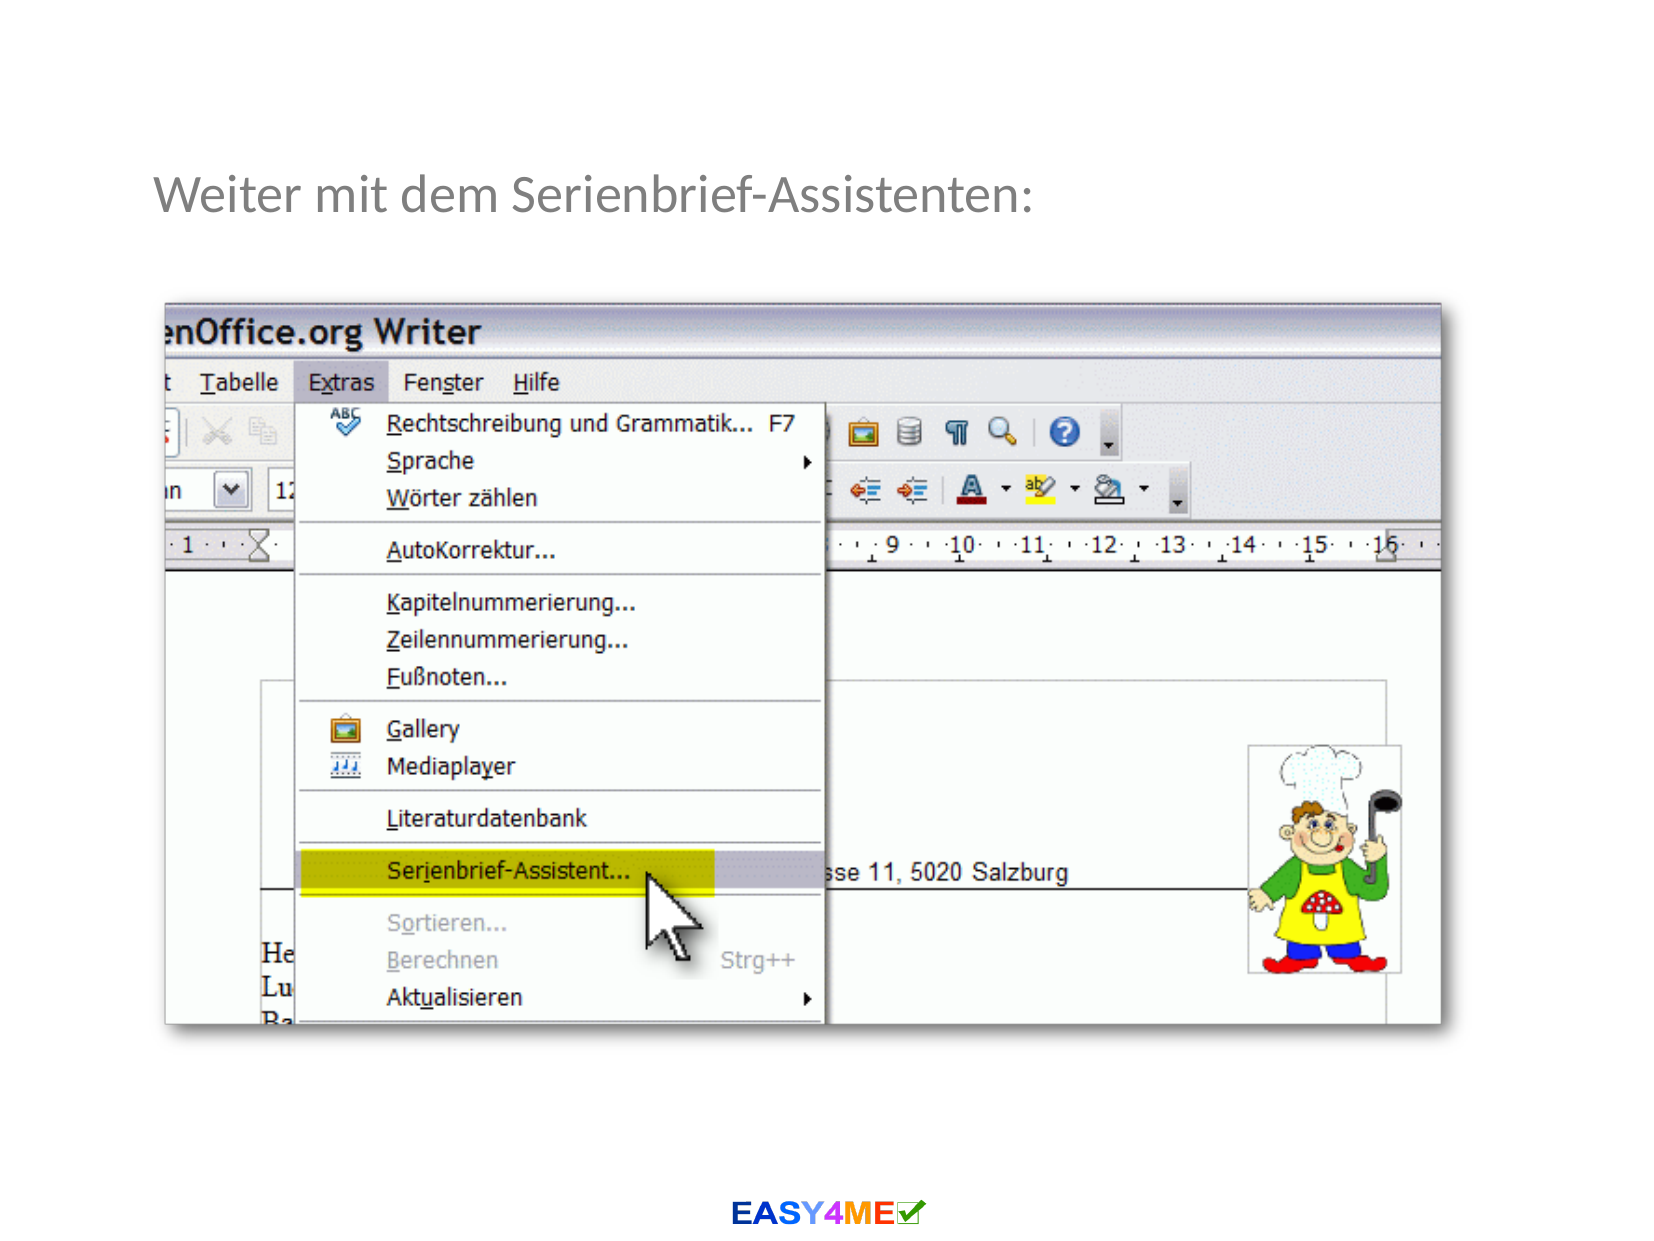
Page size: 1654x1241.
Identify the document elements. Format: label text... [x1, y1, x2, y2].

list Weiter mit dem Serienbrief-Assistenten: [82, 171, 1571, 1010]
picture [726, 1195, 934, 1229]
picture [145, 283, 1477, 1060]
